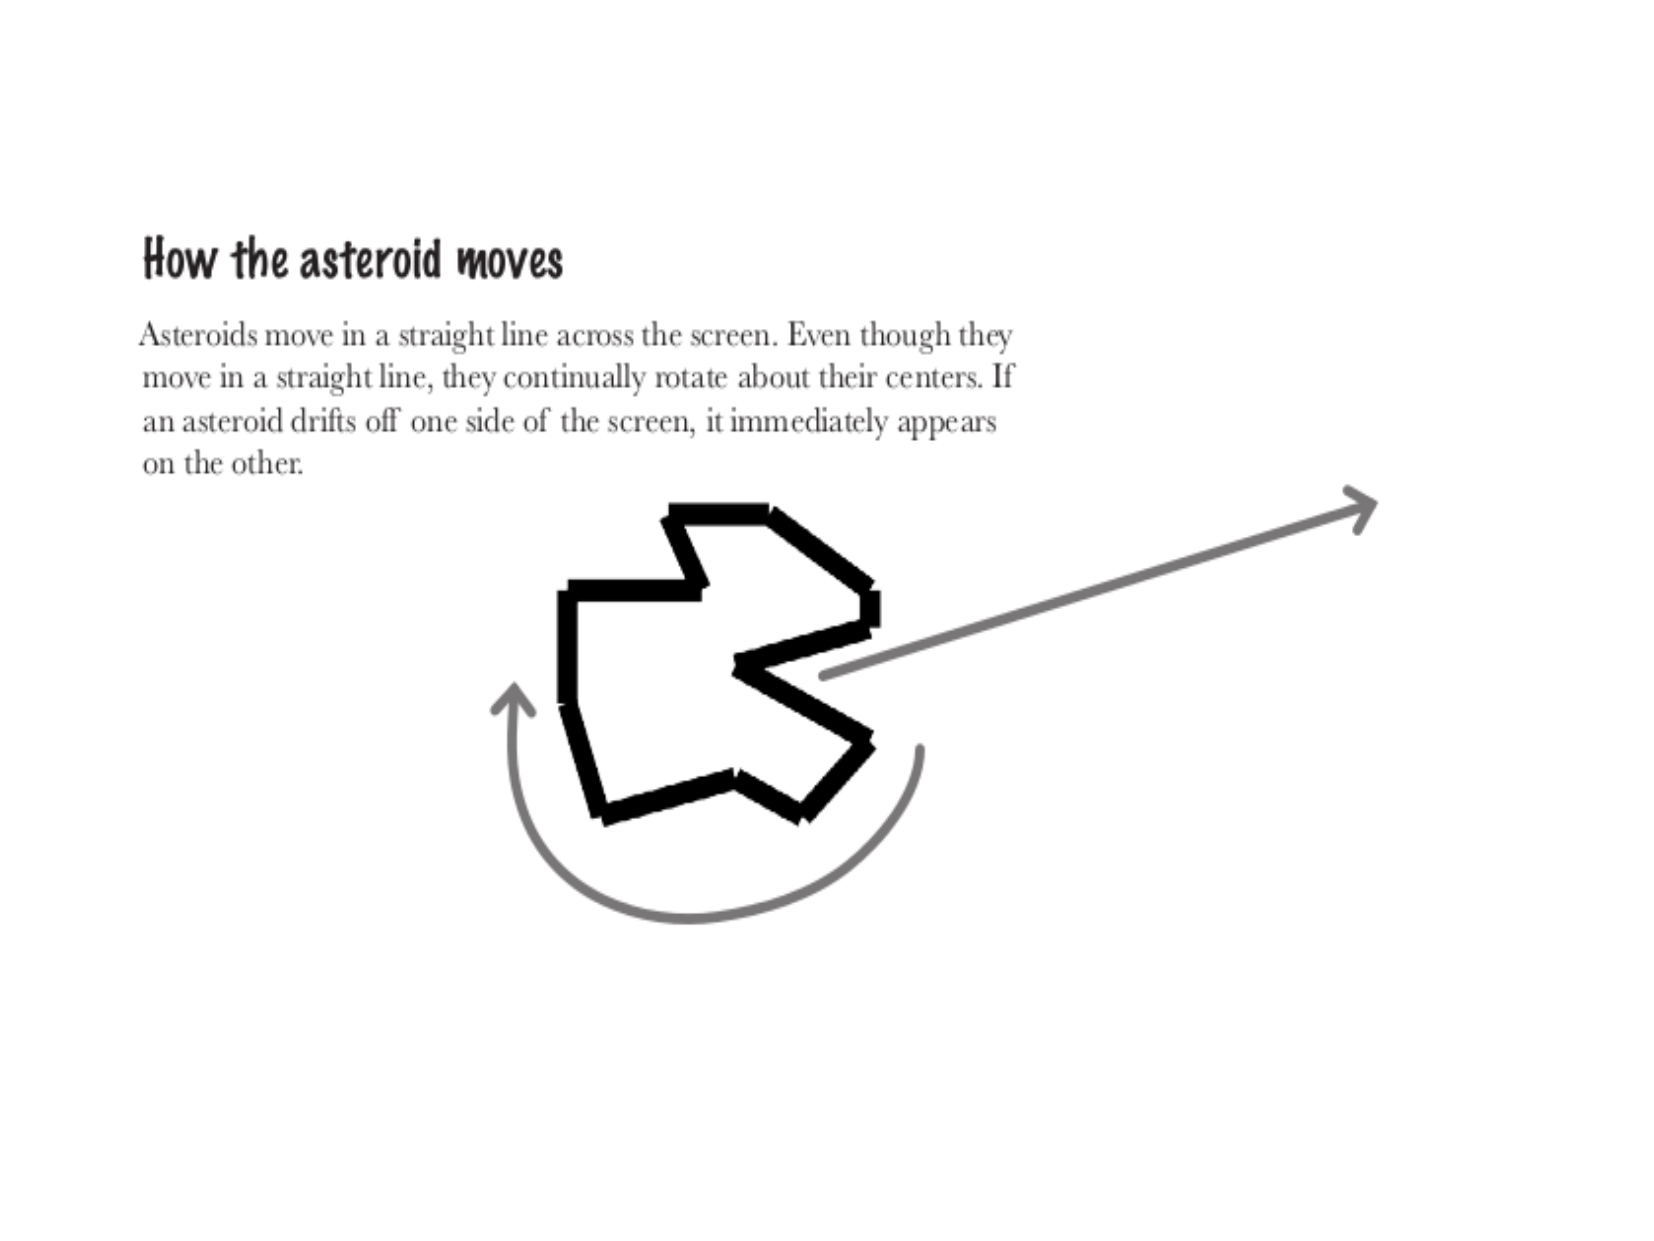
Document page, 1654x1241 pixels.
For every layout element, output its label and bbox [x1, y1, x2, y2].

picture [82, 200, 1619, 945]
